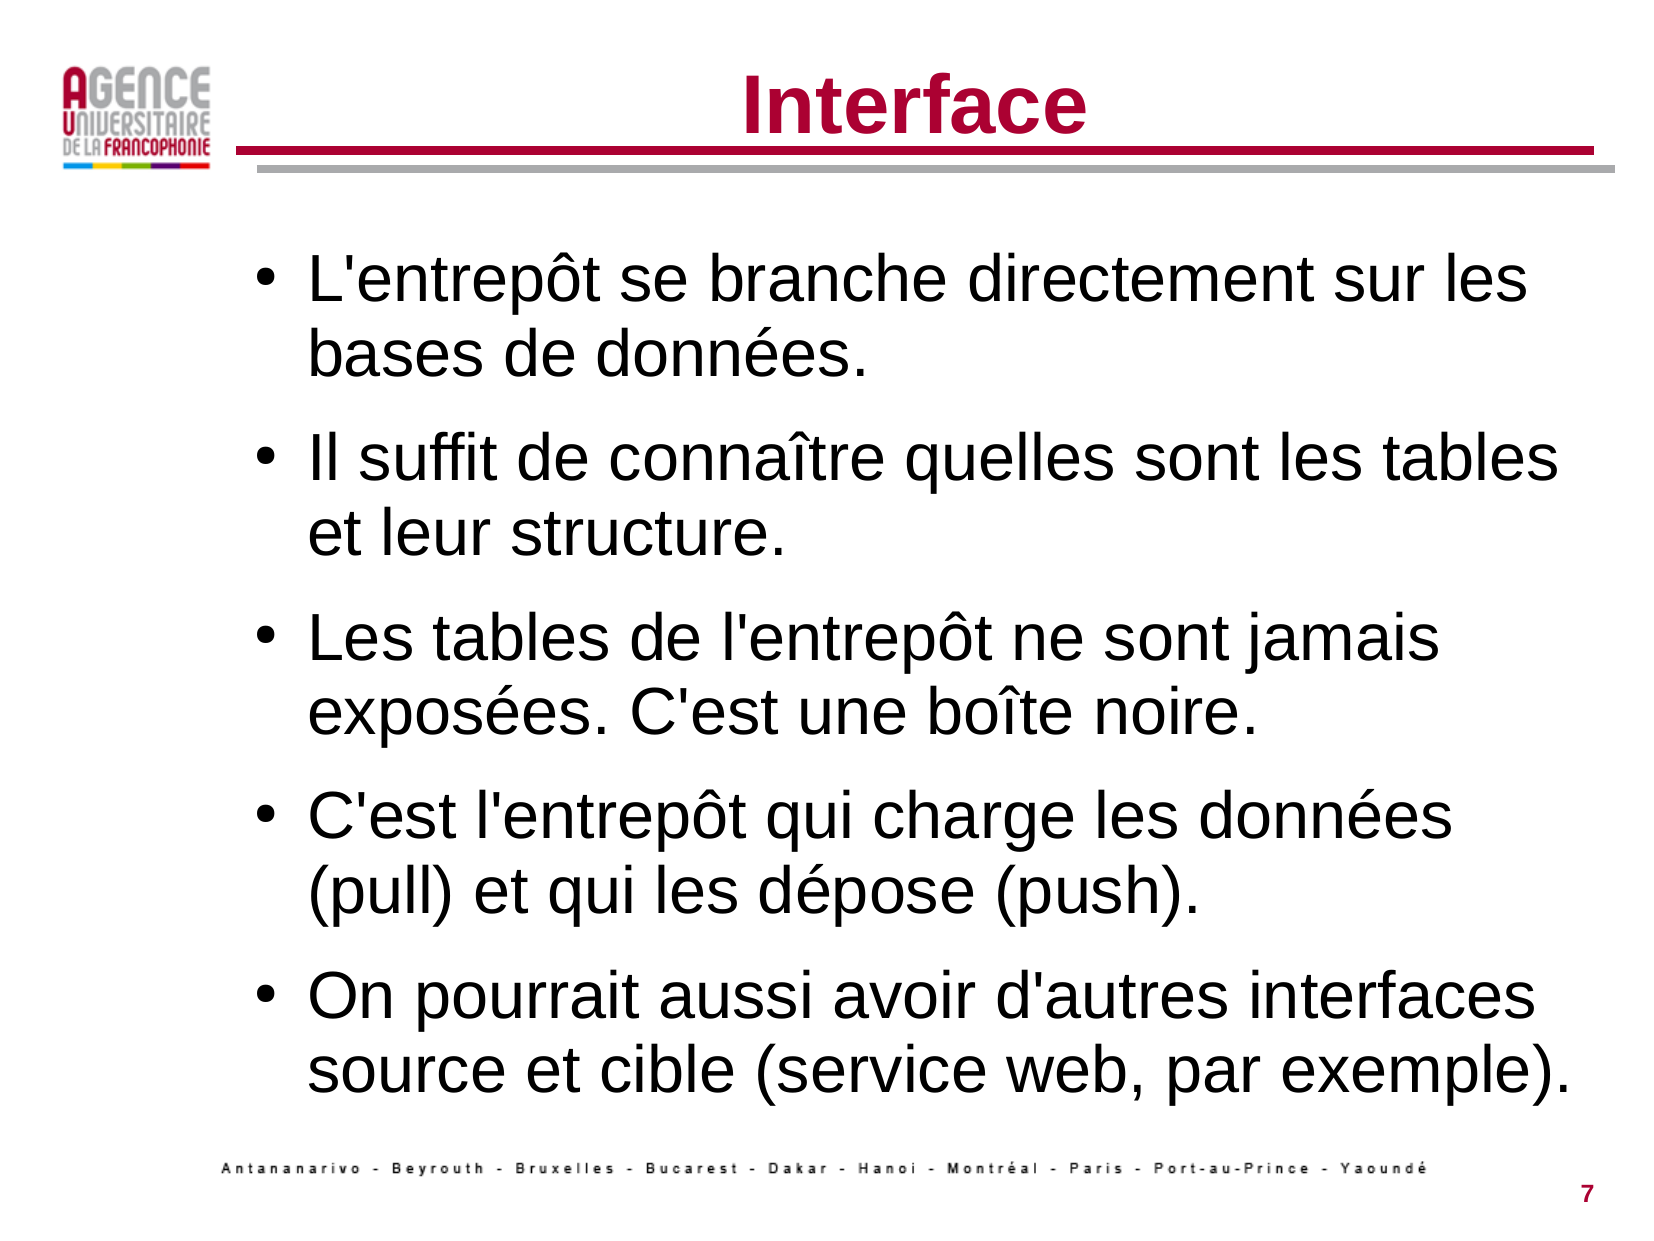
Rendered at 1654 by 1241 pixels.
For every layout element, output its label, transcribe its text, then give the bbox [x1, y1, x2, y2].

picture [29, 29, 1625, 1241]
title Interface [236, 58, 1595, 152]
list L'entrepôt se branche directement sur les bases de données. Il suffit de connaître quelles sont les tables et leur structure. Les tables de l'entrepôt ne sont jamais exposées. C'est une boîte noire. C'est l'entrepôt qui charge les données (pull) et qui les dépose (push). On pourrait aussi avoir d'autres interfaces source et cible (service web, par exemple). [236, 241, 1595, 1135]
